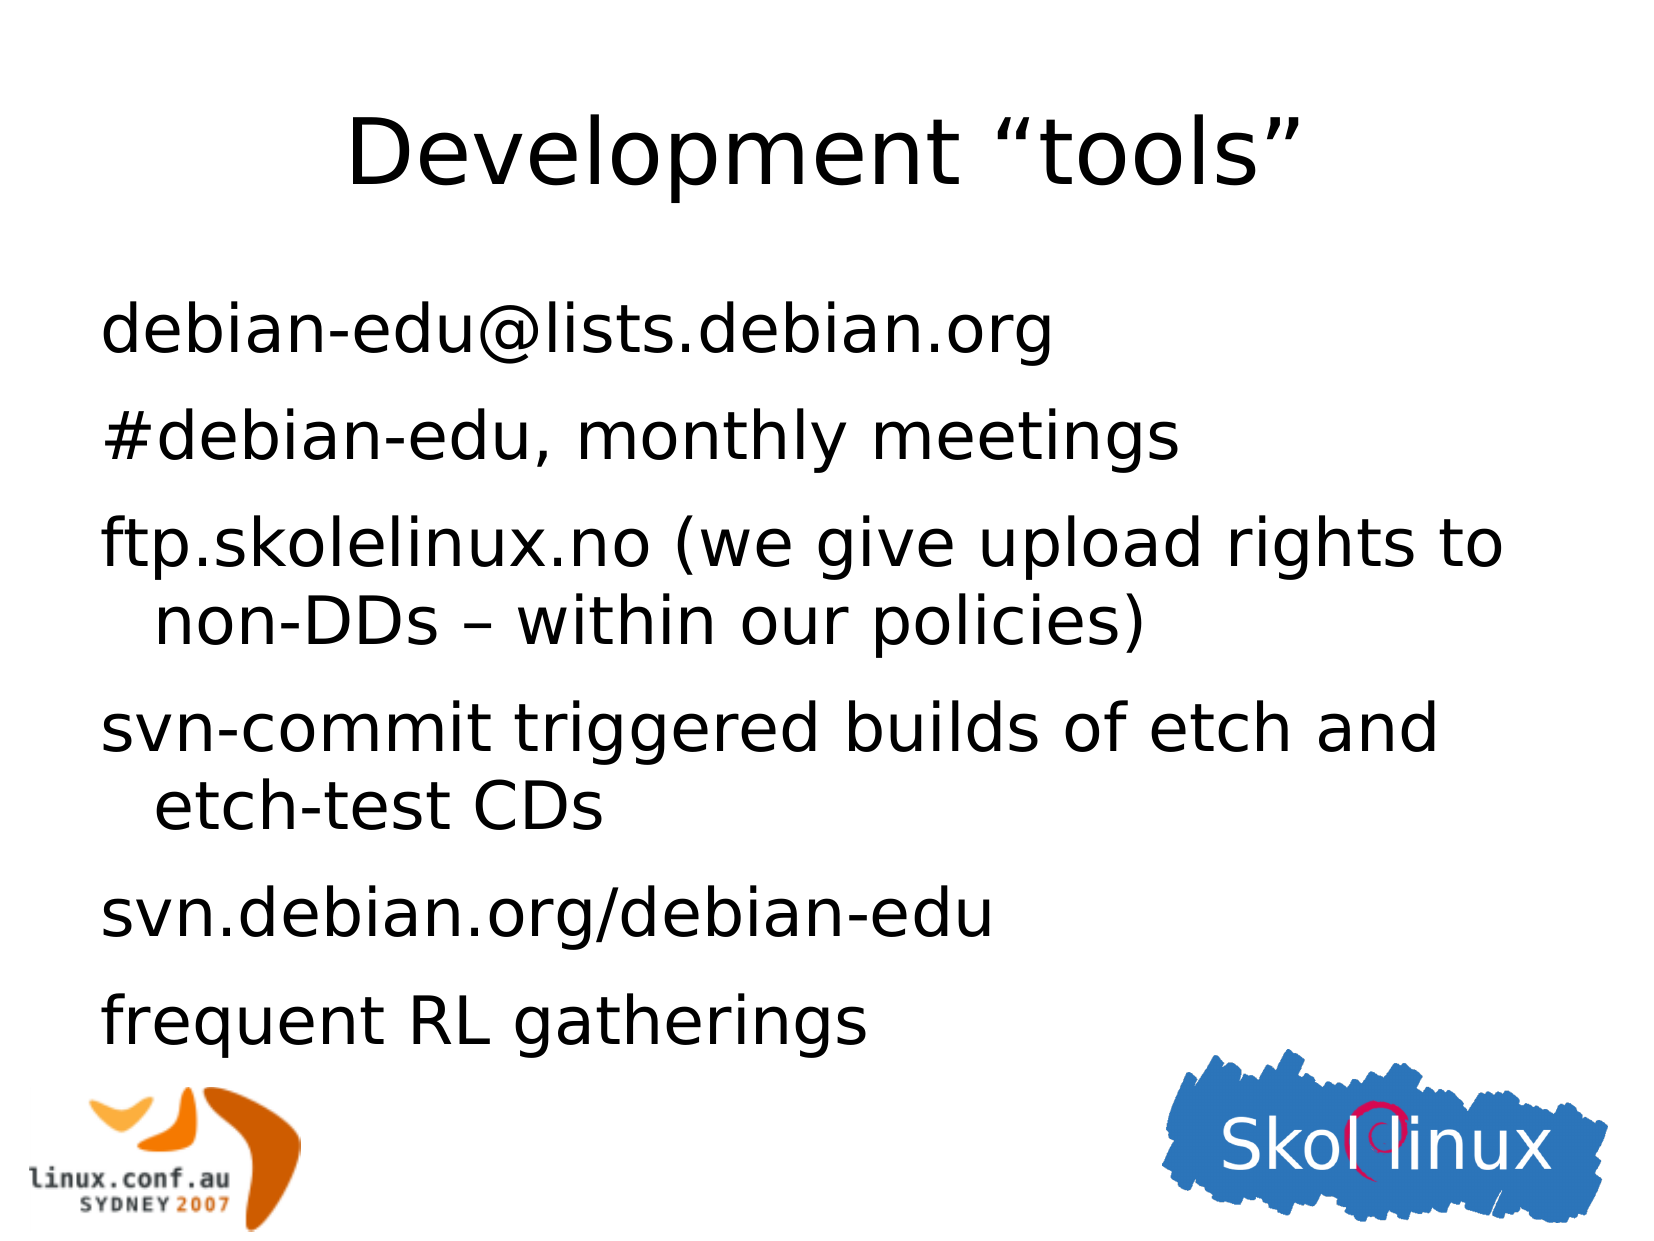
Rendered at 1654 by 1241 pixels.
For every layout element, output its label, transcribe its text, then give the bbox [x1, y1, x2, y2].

picture [29, 1087, 301, 1232]
list debian-edu@lists.debian.org #debian-edu, monthly meetings ftp.skolelinux.no (we give upload rights to non-DDs – within our policies) svn-commit triggered builds of etch and etch-test CDs svn.debian.org/debian-edu frequent RL gatherings [82, 290, 1571, 1109]
picture [1162, 1049, 1608, 1223]
title Development “tools” [82, 49, 1571, 257]
